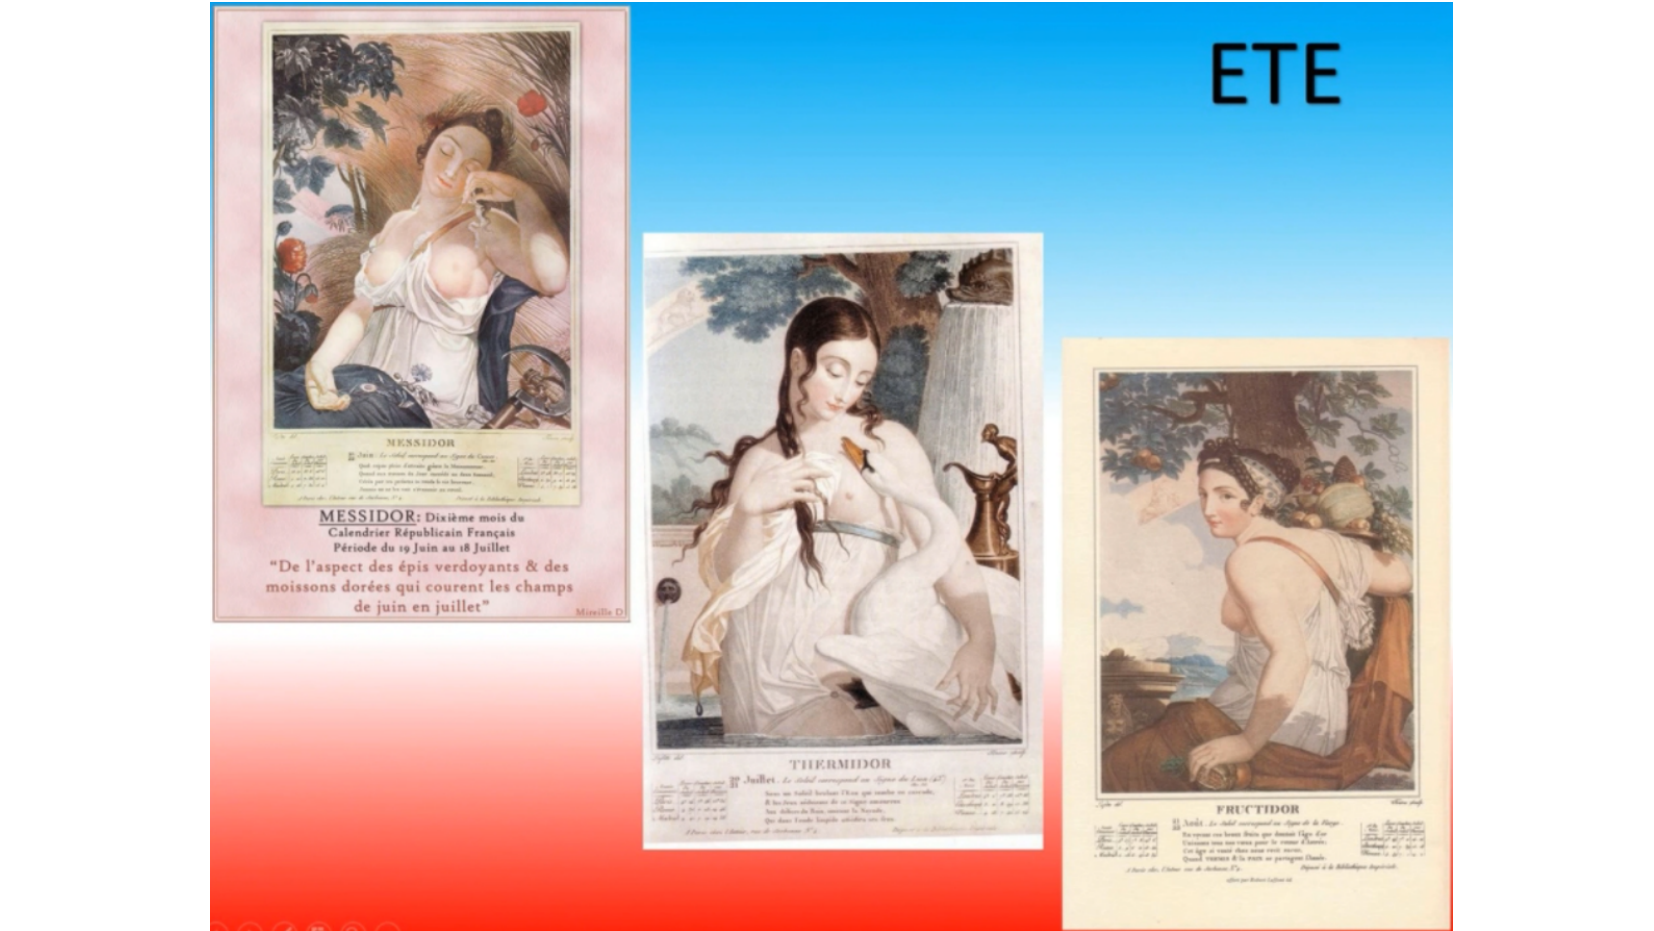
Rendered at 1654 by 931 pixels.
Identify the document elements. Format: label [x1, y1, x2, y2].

picture [210, 2, 1453, 931]
